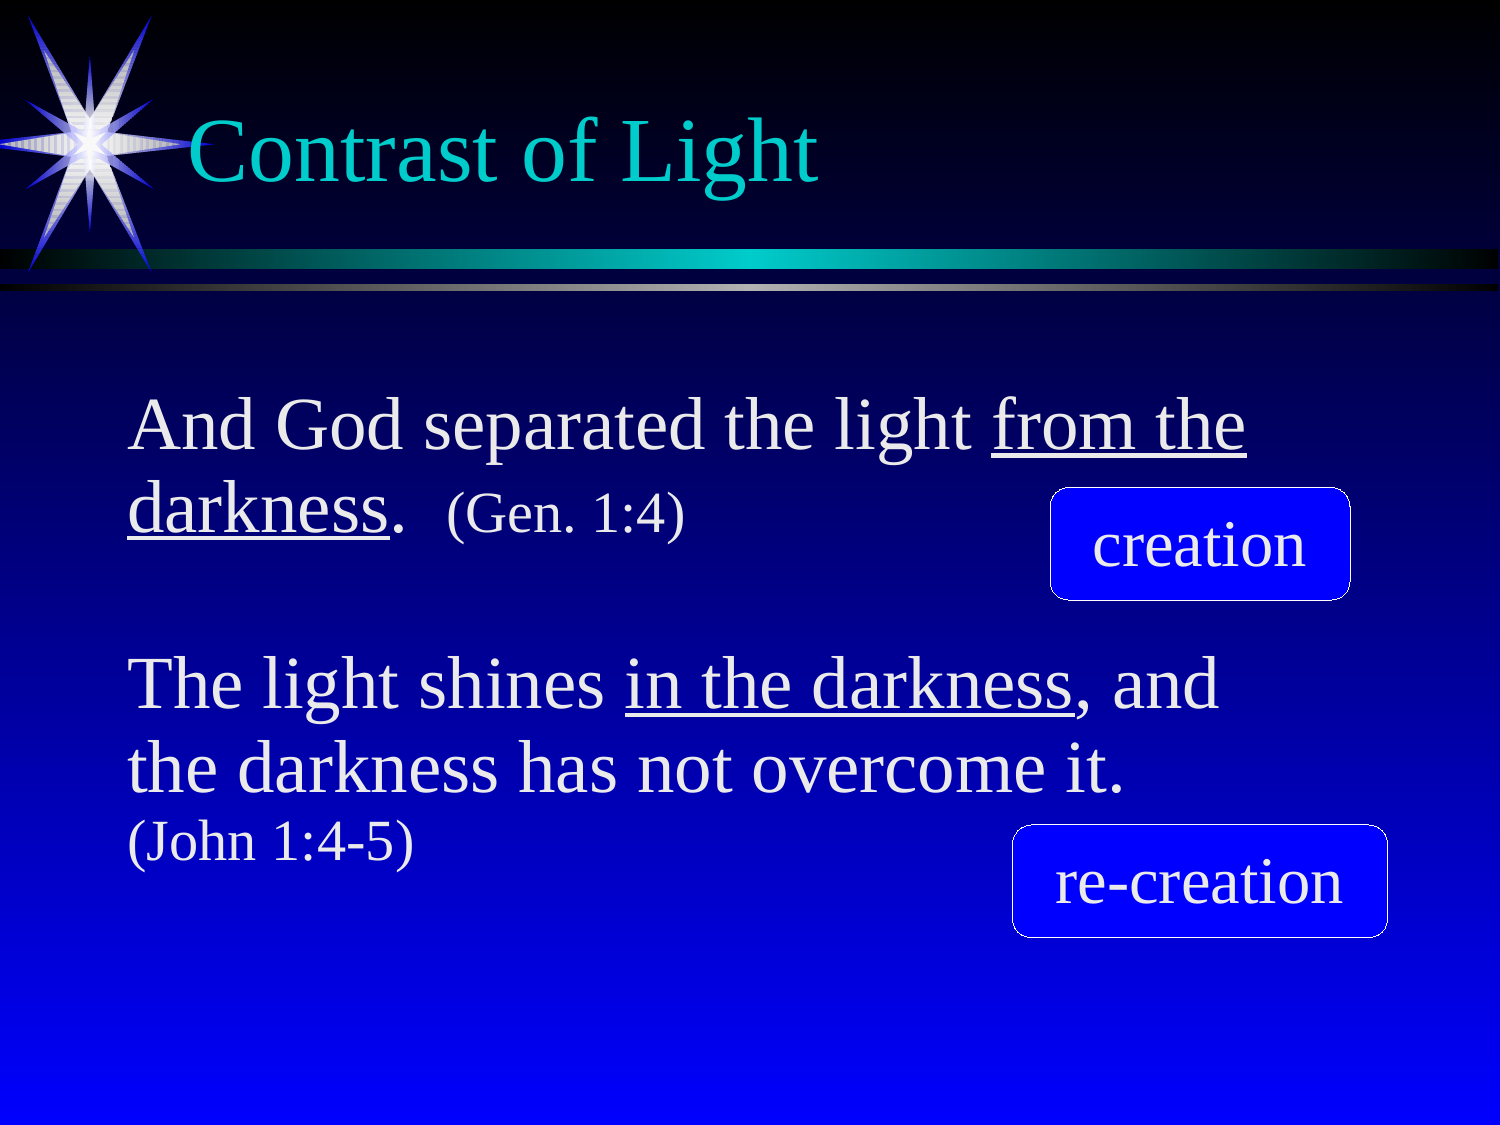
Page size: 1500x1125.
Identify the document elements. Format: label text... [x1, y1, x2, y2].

title Contrast of Light [187, 56, 1463, 244]
text_box creation [1050, 487, 1351, 601]
text_box The light shines in the darkness, and the darkness has not overcome it. (John 1:4-5) [112, 634, 1276, 881]
text_box And God separated the light from the darkness. (Gen. 1:4) [112, 375, 1276, 556]
text_box re-creation [1012, 824, 1388, 938]
